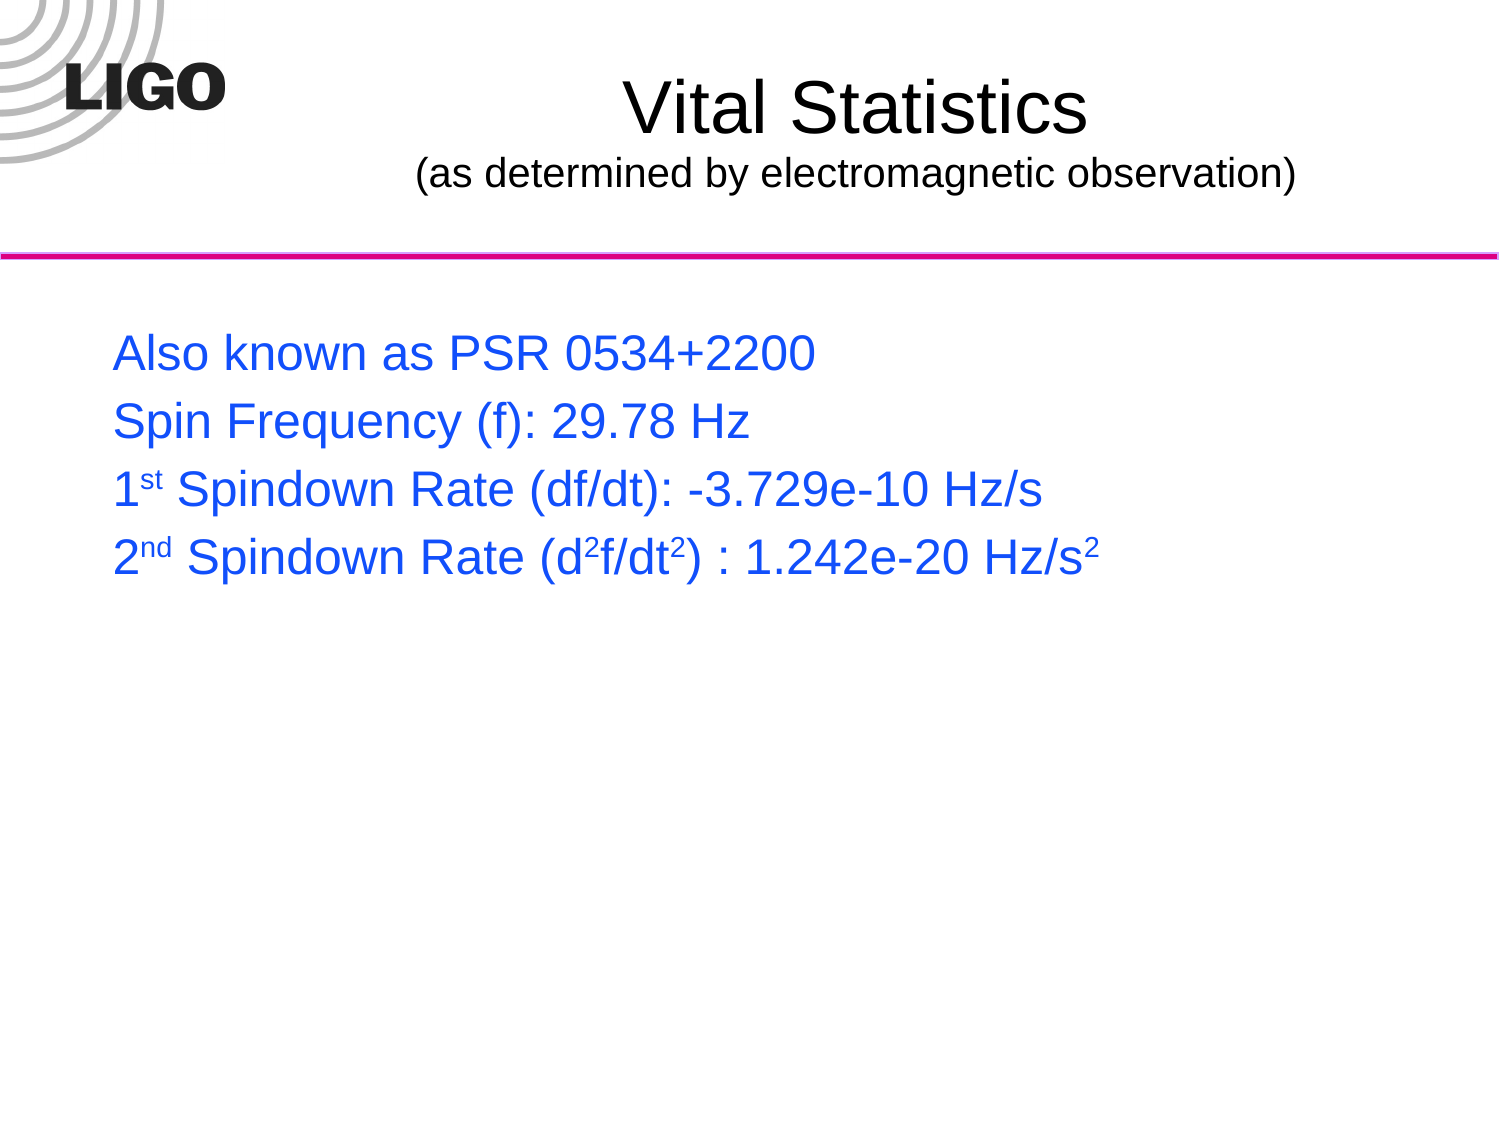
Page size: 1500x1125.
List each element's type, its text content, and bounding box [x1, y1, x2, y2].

list Also known as PSR 0534+2200 Spin Frequency (f): 29.78 Hz 1st Spindown Rate (df/dt): -3.729e-10 Hz/s 2nd Spindown Rate (d2f/dt2) : 1.242e-20 Hz/s2 [112, 324, 1388, 1001]
title Vital Statistics (as determined by electromagnetic observation) [262, 37, 1450, 225]
